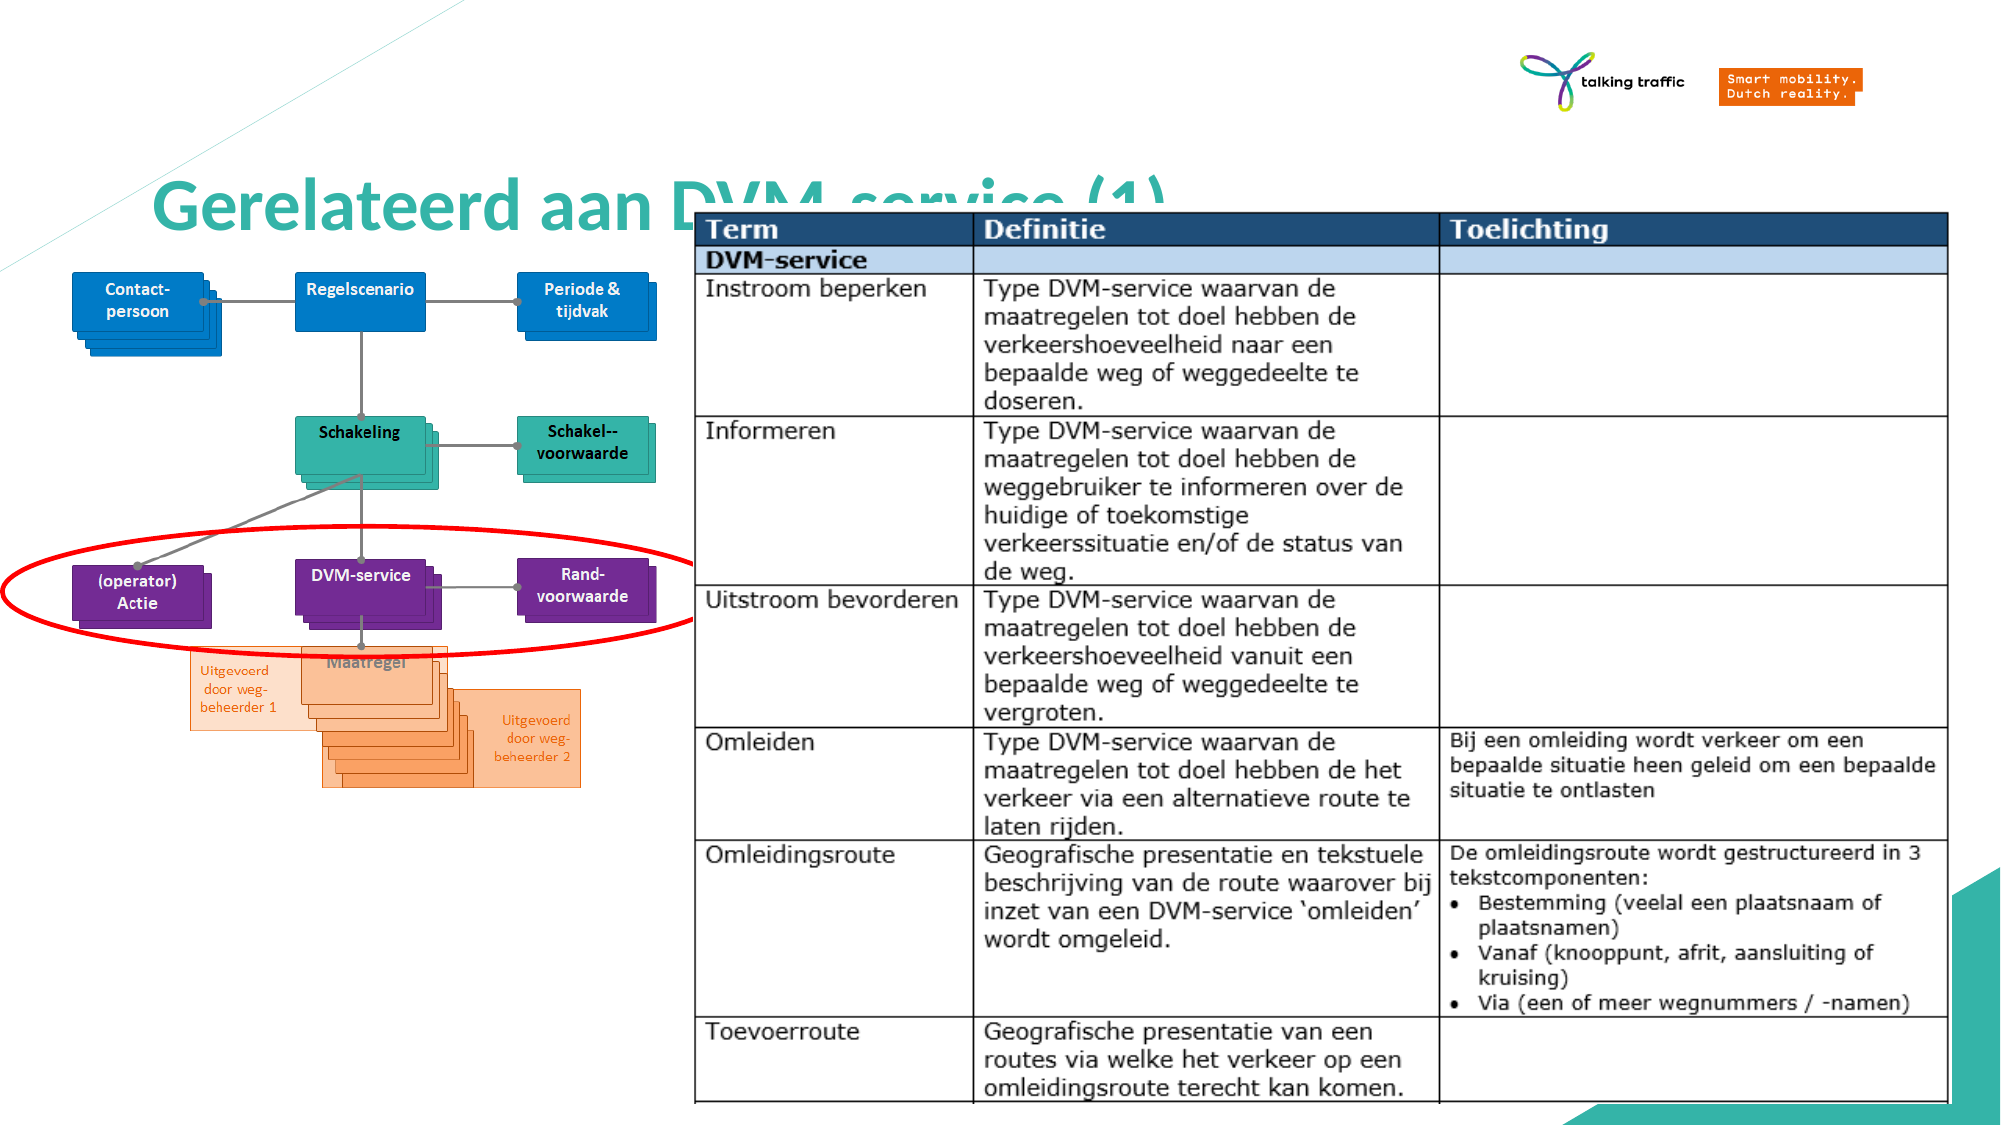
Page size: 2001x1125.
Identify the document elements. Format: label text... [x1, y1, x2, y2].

picture [72, 270, 657, 550]
picture [72, 529, 657, 654]
picture [693, 203, 1952, 1104]
title Gerelateerd aan DVM-service (1) [137, 165, 1863, 332]
picture [72, 633, 657, 788]
